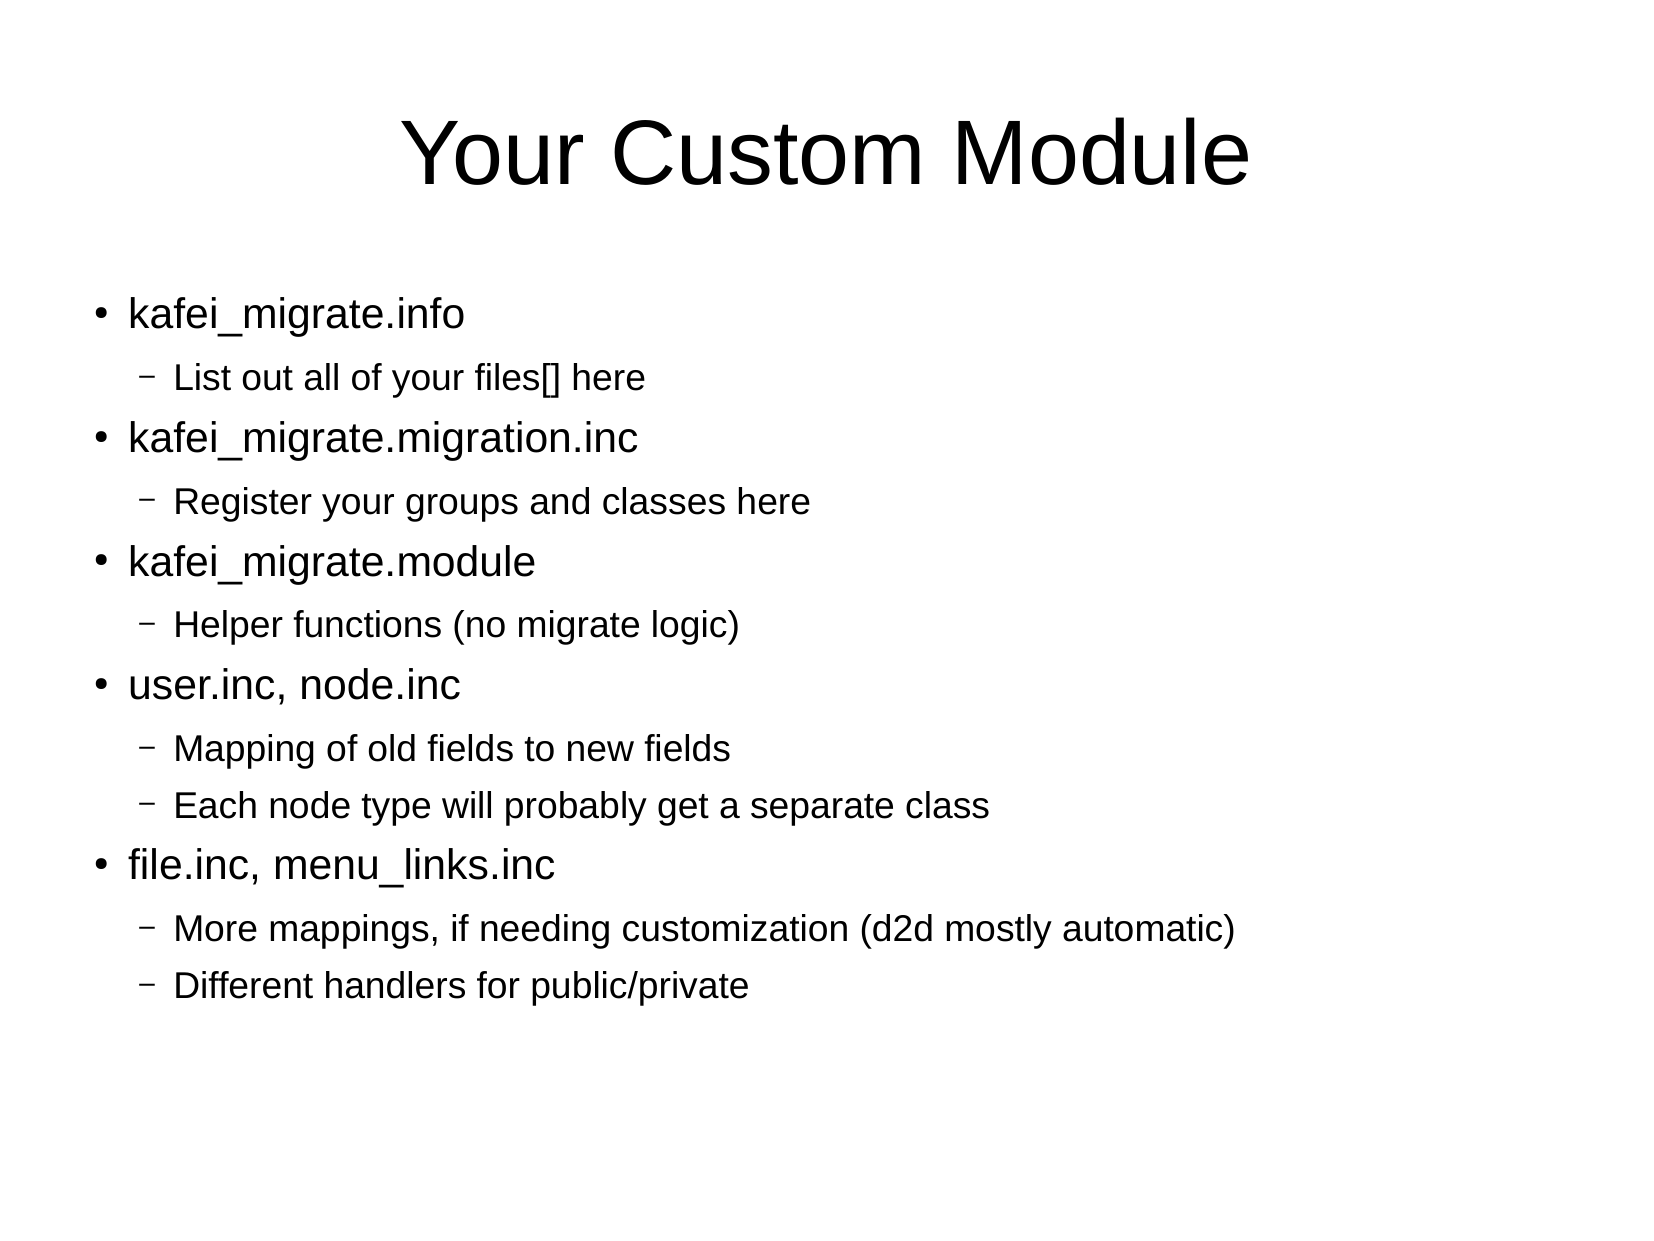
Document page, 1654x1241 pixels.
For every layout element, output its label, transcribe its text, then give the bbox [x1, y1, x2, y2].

list kafei_migrate.info List out all of your files[] here kafei_migrate.migration.inc Register your groups and classes here kafei_migrate.module Helper functions (no migrate logic) user.inc, node.inc Mapping of old fields to new fields Each node type will probably get a separate class file.inc, menu_links.inc More mappings, if needing customization (d2d mostly automatic) Different handlers for public/private [82, 290, 1538, 1010]
title Your Custom Module [82, 49, 1571, 257]
